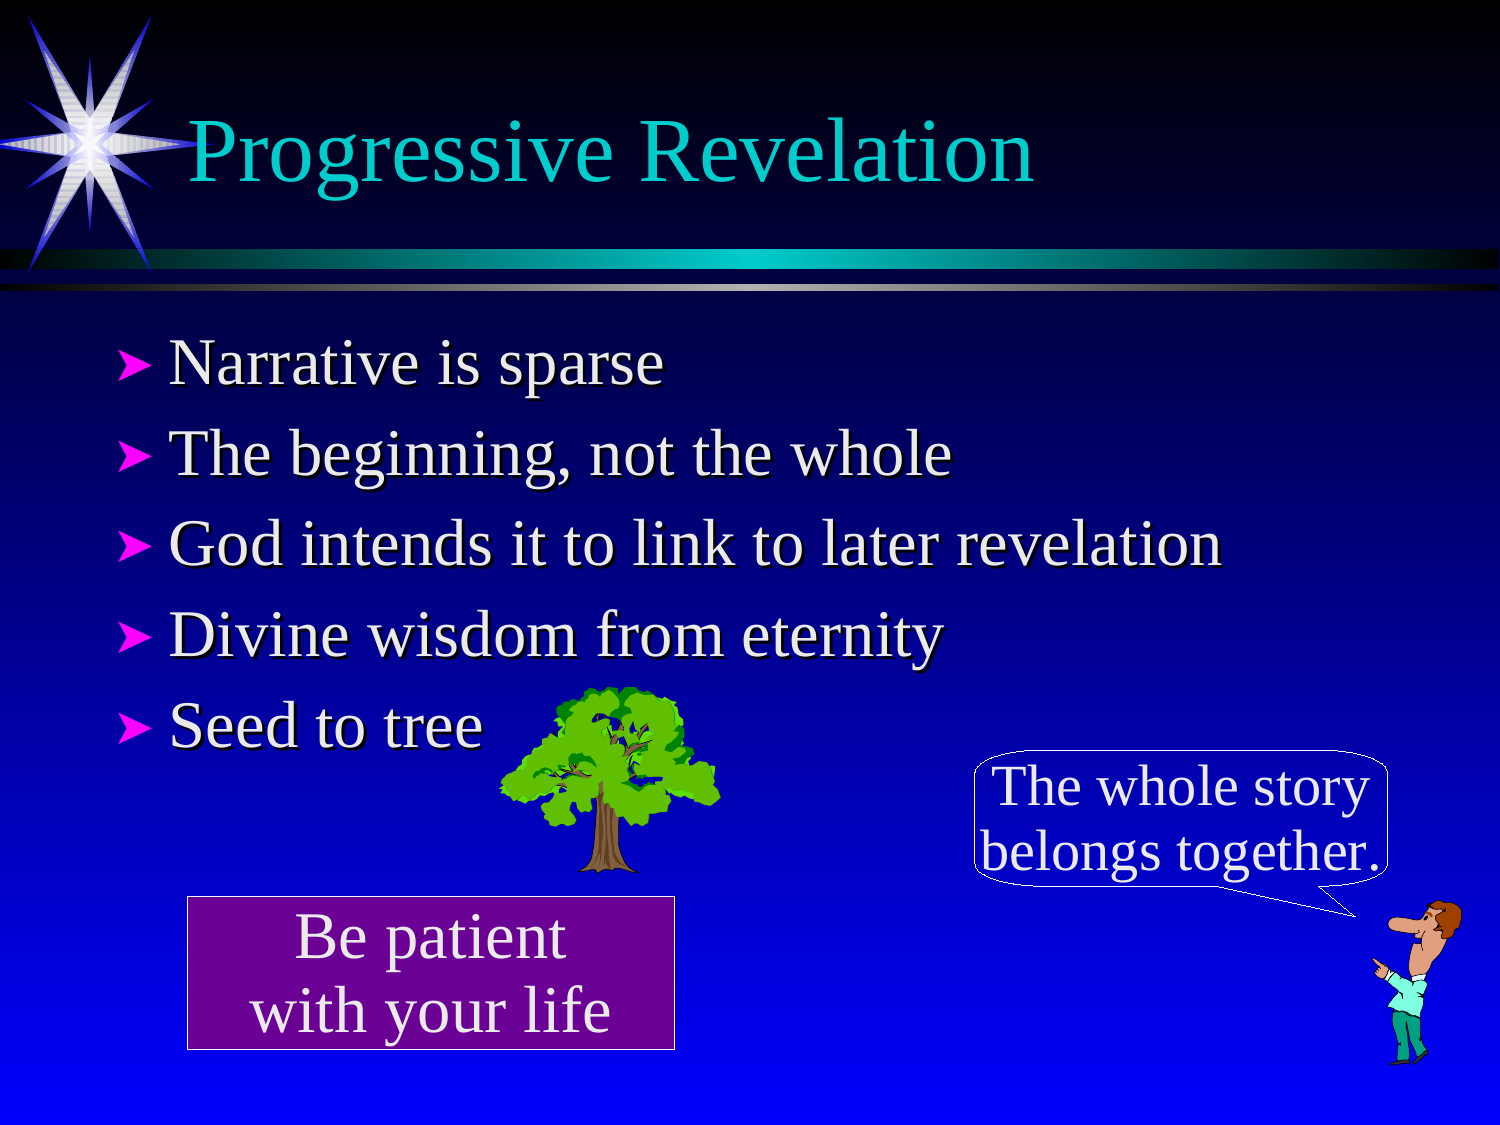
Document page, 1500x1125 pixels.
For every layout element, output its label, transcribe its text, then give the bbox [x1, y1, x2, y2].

title Progressive Revelation [187, 56, 1463, 244]
text_box The whole story belongs together. [974, 750, 1388, 917]
list Narrative is sparse The beginning, not the whole God intends it to link to later revelation Divine wisdom from eternity Seed to tree [112, 324, 1388, 1001]
chart [1371, 899, 1463, 1066]
text_box Be patient with your life [187, 896, 675, 1050]
chart [498, 687, 722, 875]
